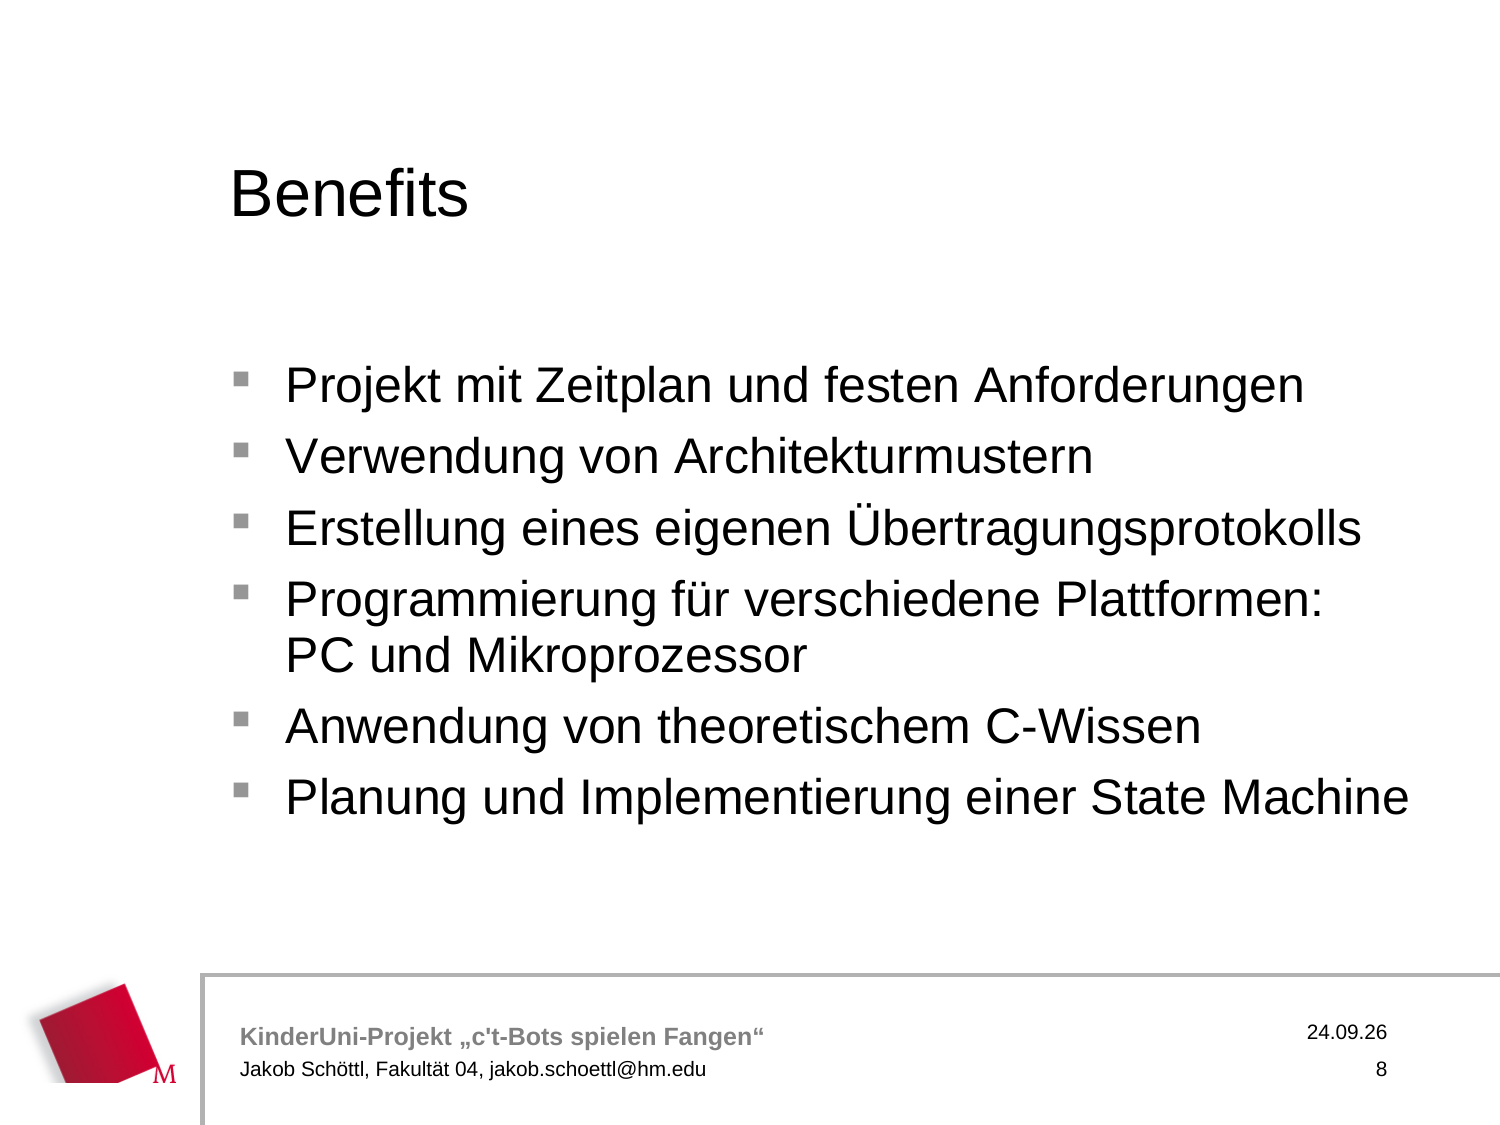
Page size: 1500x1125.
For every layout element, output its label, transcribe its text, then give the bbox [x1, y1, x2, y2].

list Projekt mit Zeitplan und festen Anforderungen Verwendung von Architekturmustern Erstellung eines eigenen Übertragungsprotokolls Programmierung für verschiedene Plattformen: PC und Mikroprozessor Anwendung von theoretischem C-Wissen Planung und Implementierung einer State Machine [200, 350, 1447, 953]
title Benefits [200, 99, 1388, 288]
picture [18, 973, 176, 1083]
